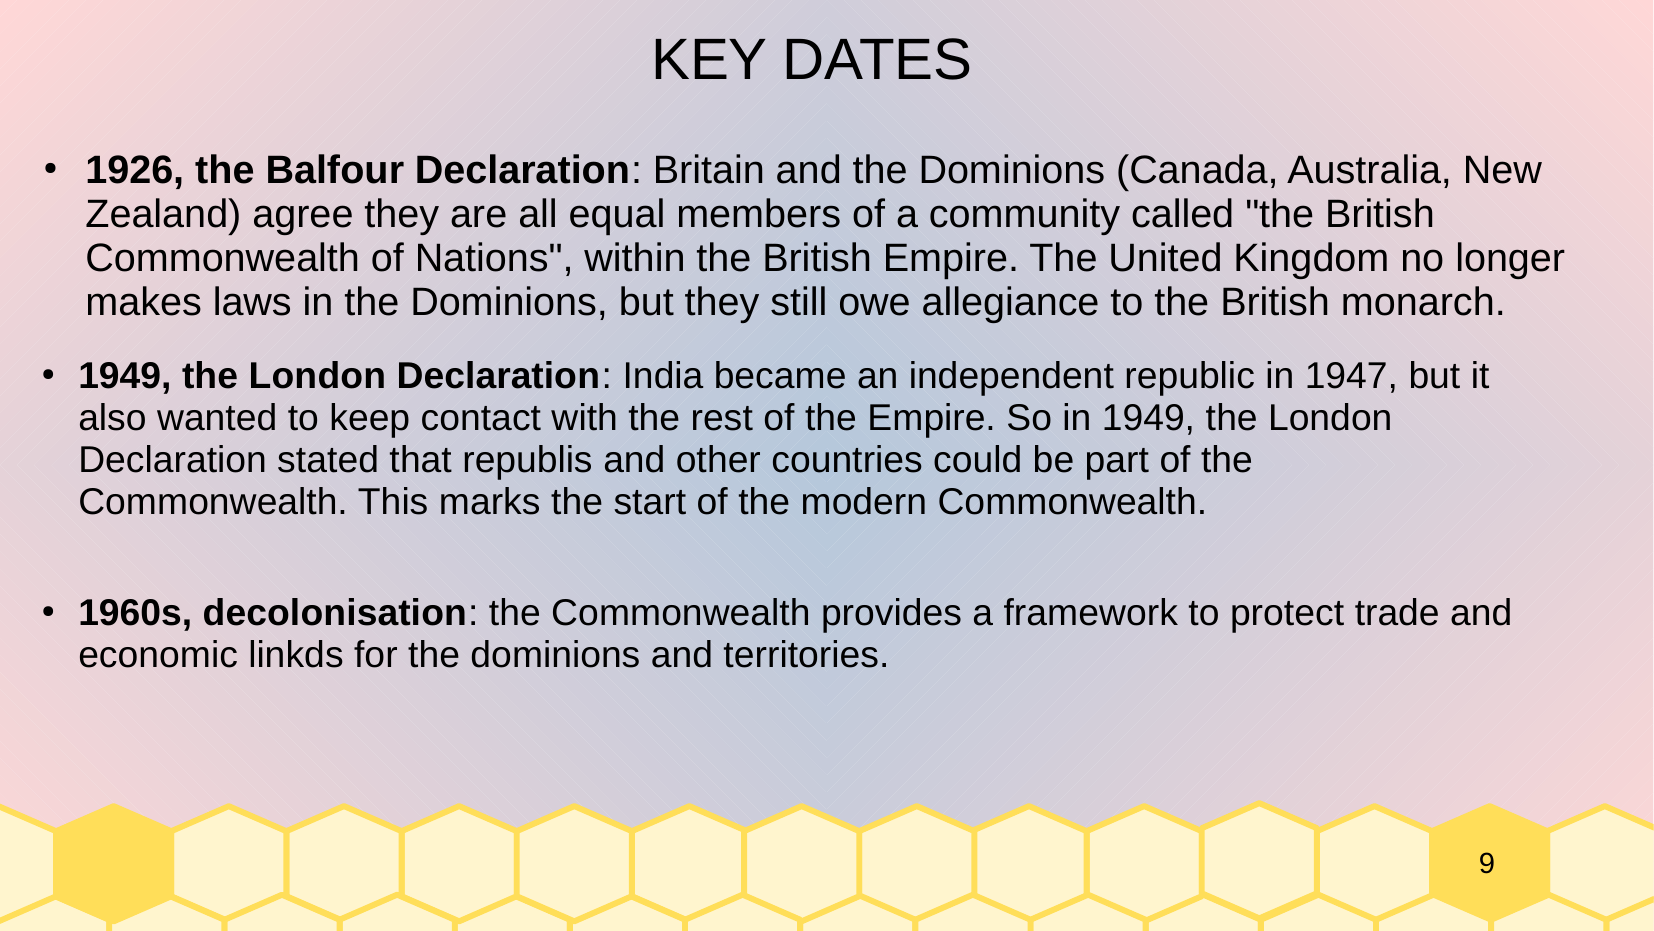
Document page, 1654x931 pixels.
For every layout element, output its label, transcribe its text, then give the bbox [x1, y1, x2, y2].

title KEY DATES [88, 0, 1536, 119]
list 1926, the Balfour Declaration: Britain and the Dominions (Canada, Australia, New Zealand) agree they are all equal members of a community called "the British Commonwealth of Nations", within the British Empire. The United Kingdom no longer makes laws in the Dominions, but they still owe allegiance to the British monarch. [29, 147, 1625, 325]
list 1949, the London Declaration: India became an independent republic in 1947, but it also wanted to keep contact with the rest of the Empire. So in 1949, the London Declaration stated that republis and other countries could be part of the Commonwealth. This marks the start of the modern Commonwealth. 1960s, decolonisation: the Commonwealth provides a framework to protect trade and economic linkds for the dominions and territories. [29, 354, 1518, 680]
